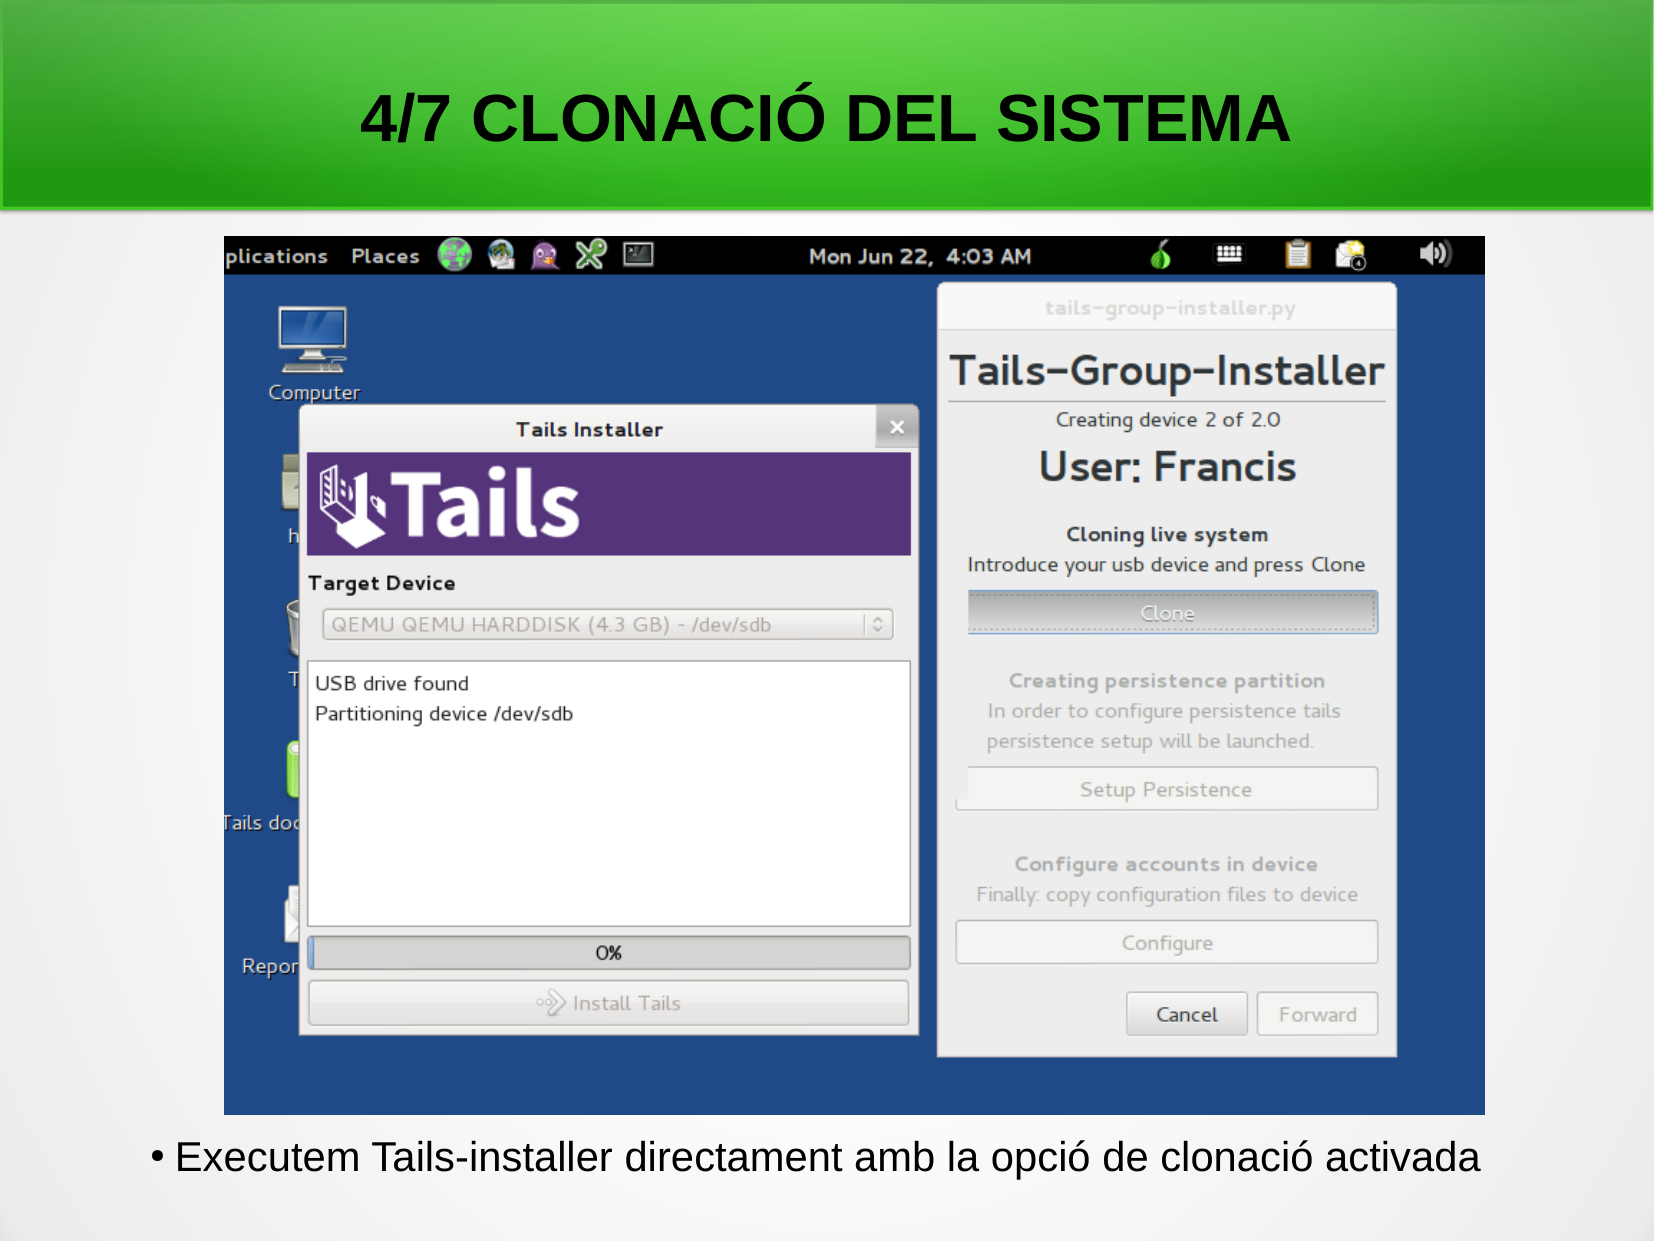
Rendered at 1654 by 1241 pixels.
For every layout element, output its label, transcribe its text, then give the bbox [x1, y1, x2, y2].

title 4/7 CLONACIÓ DEL SISTEMA [82, 47, 1571, 189]
picture [224, 236, 1485, 1115]
list Executem Tails-installer directament amb la opció de clonació activada [141, 1133, 1560, 1219]
